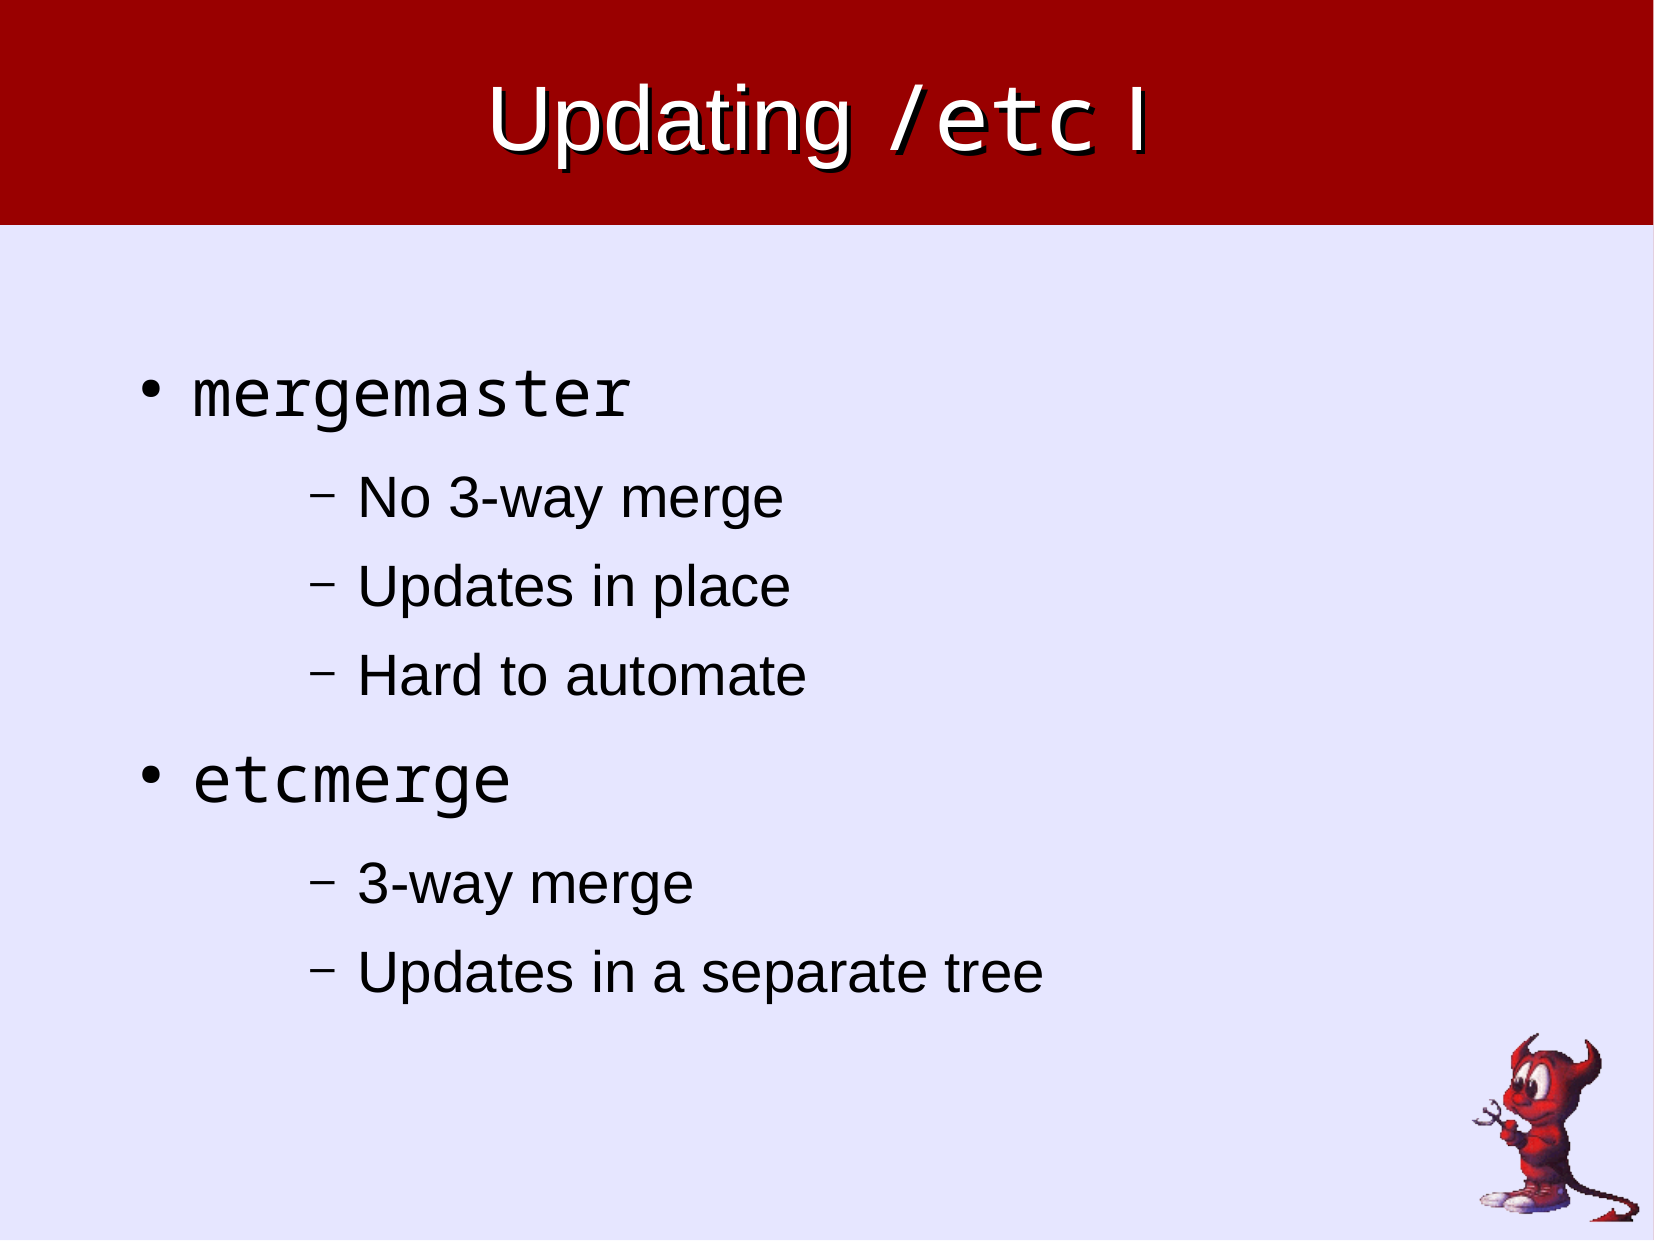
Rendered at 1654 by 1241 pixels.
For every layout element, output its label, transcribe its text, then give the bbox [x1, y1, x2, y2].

list mergemaster No 3-way merge Updates in place Hard to automate etcmerge 3-way merge Updates in a separate tree [121, 344, 1534, 1127]
title Updating /etc I [112, 11, 1525, 219]
picture [1464, 1030, 1643, 1227]
